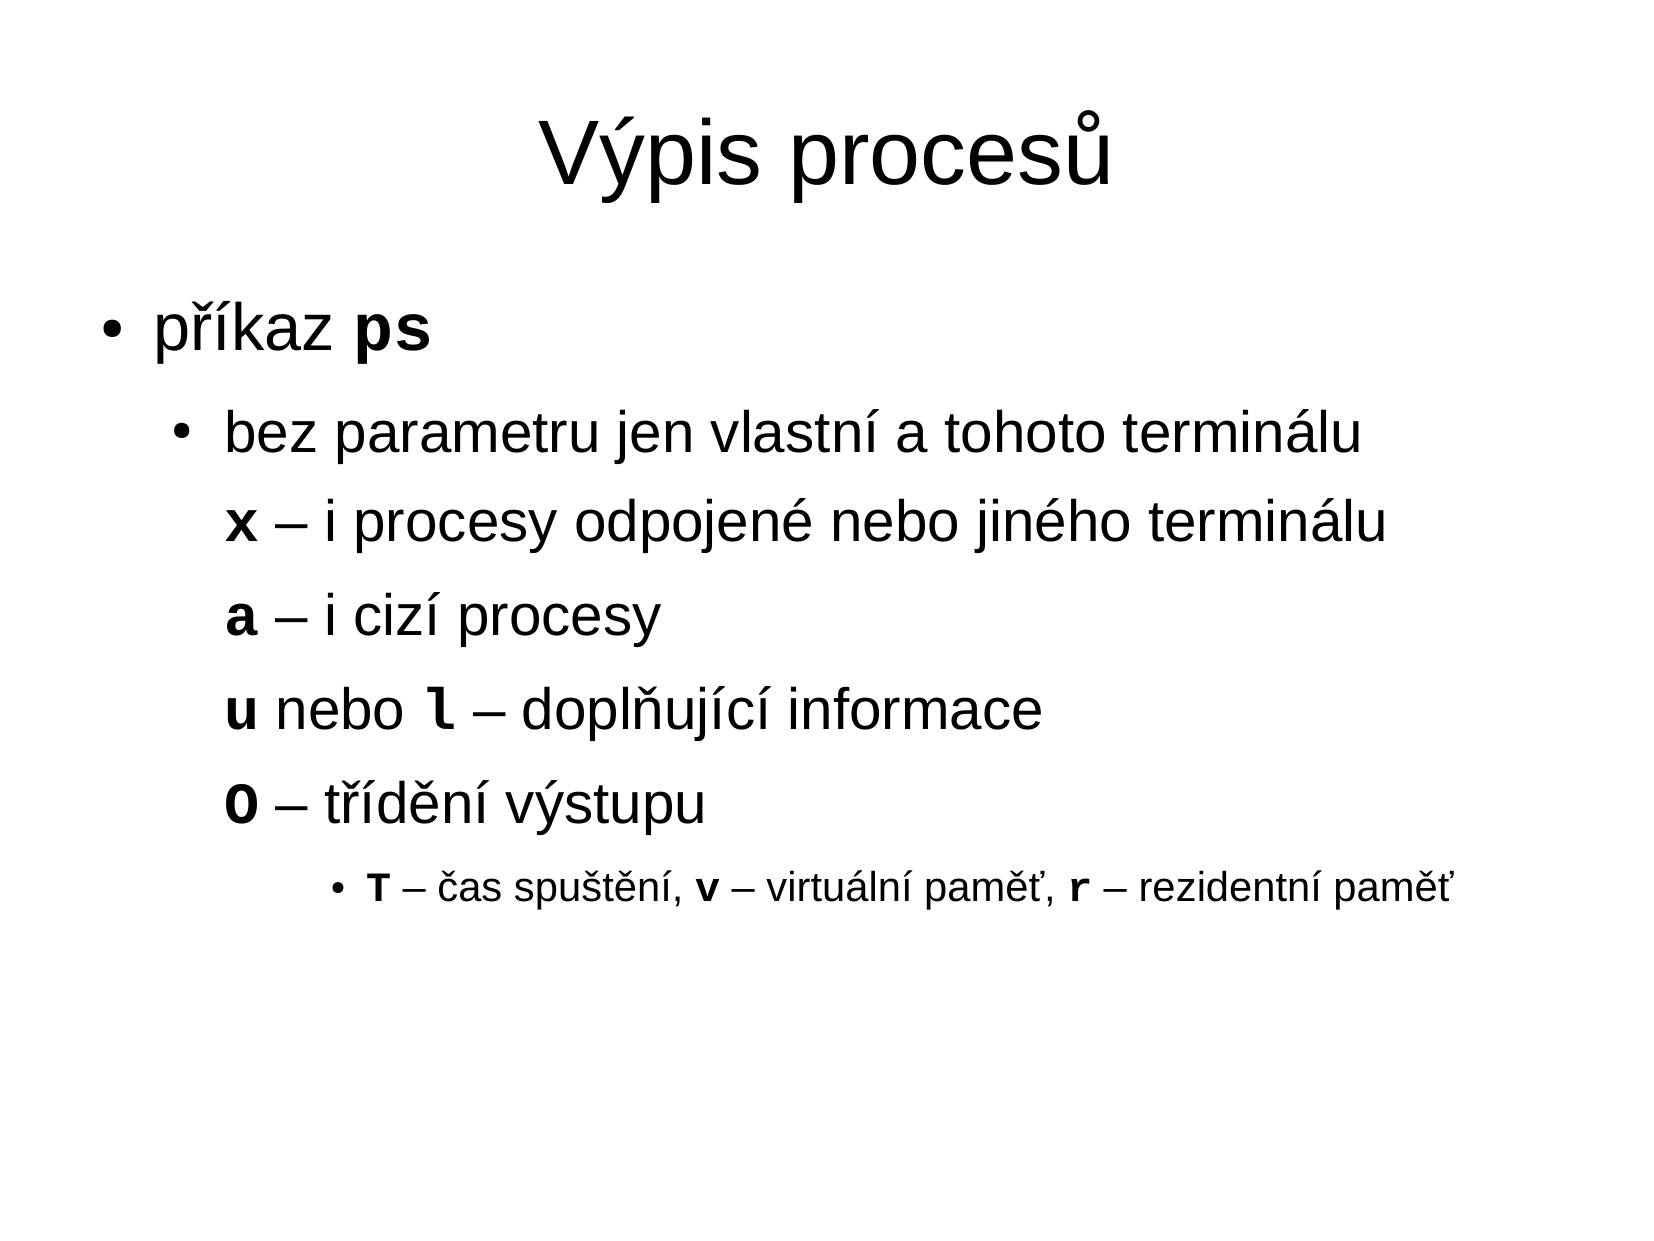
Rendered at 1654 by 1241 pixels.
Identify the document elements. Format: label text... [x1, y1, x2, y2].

title Výpis procesů [82, 56, 1571, 250]
list příkaz ps bez parametru jen vlastní a tohoto terminálu x – i procesy odpojené nebo jiného terminálu a – i cizí procesy u nebo l – doplňující informace O – třídění výstupu T – čas spuštění, v – virtuální paměť, r – rezidentní paměť [82, 290, 1571, 1094]
